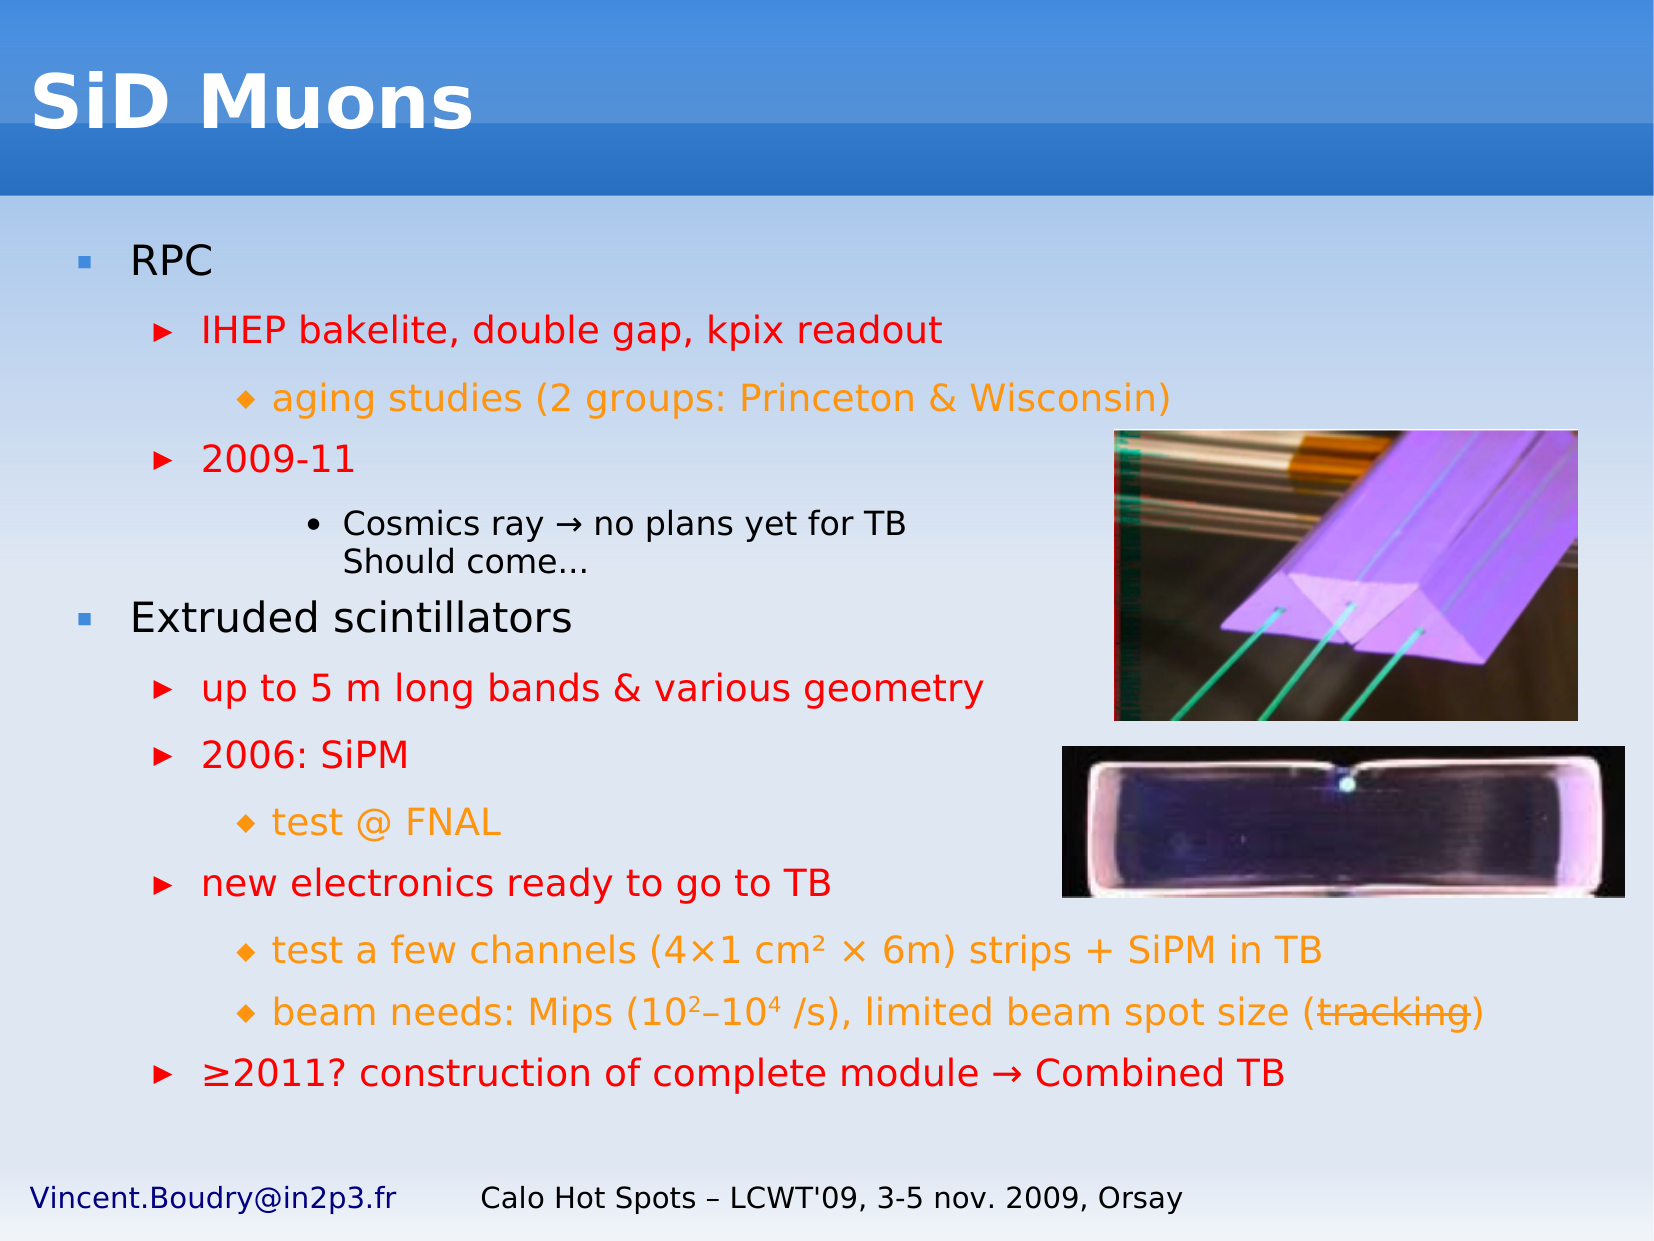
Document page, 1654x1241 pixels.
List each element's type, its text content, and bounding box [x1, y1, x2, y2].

picture [0, 0, 1654, 1241]
list RPC IHEP bakelite, double gap, kpix readout aging studies (2 groups: Princeton & Wisconsin) 2009-11 Cosmics ray → no plans yet for TB Should come... Extruded scintillators up to 5 m long bands & various geometry 2006: SiPM test @ FNAL new electronics ready to go to TB test a few channels (4×1 cm² × 6m) strips + SiPM in TB beam needs: Mips (102–104 /s), limited beam spot size (tracking) ≥2011? construction of complete module → Combined TB [59, 236, 1595, 1137]
title SiD Muons [29, 7, 1654, 200]
